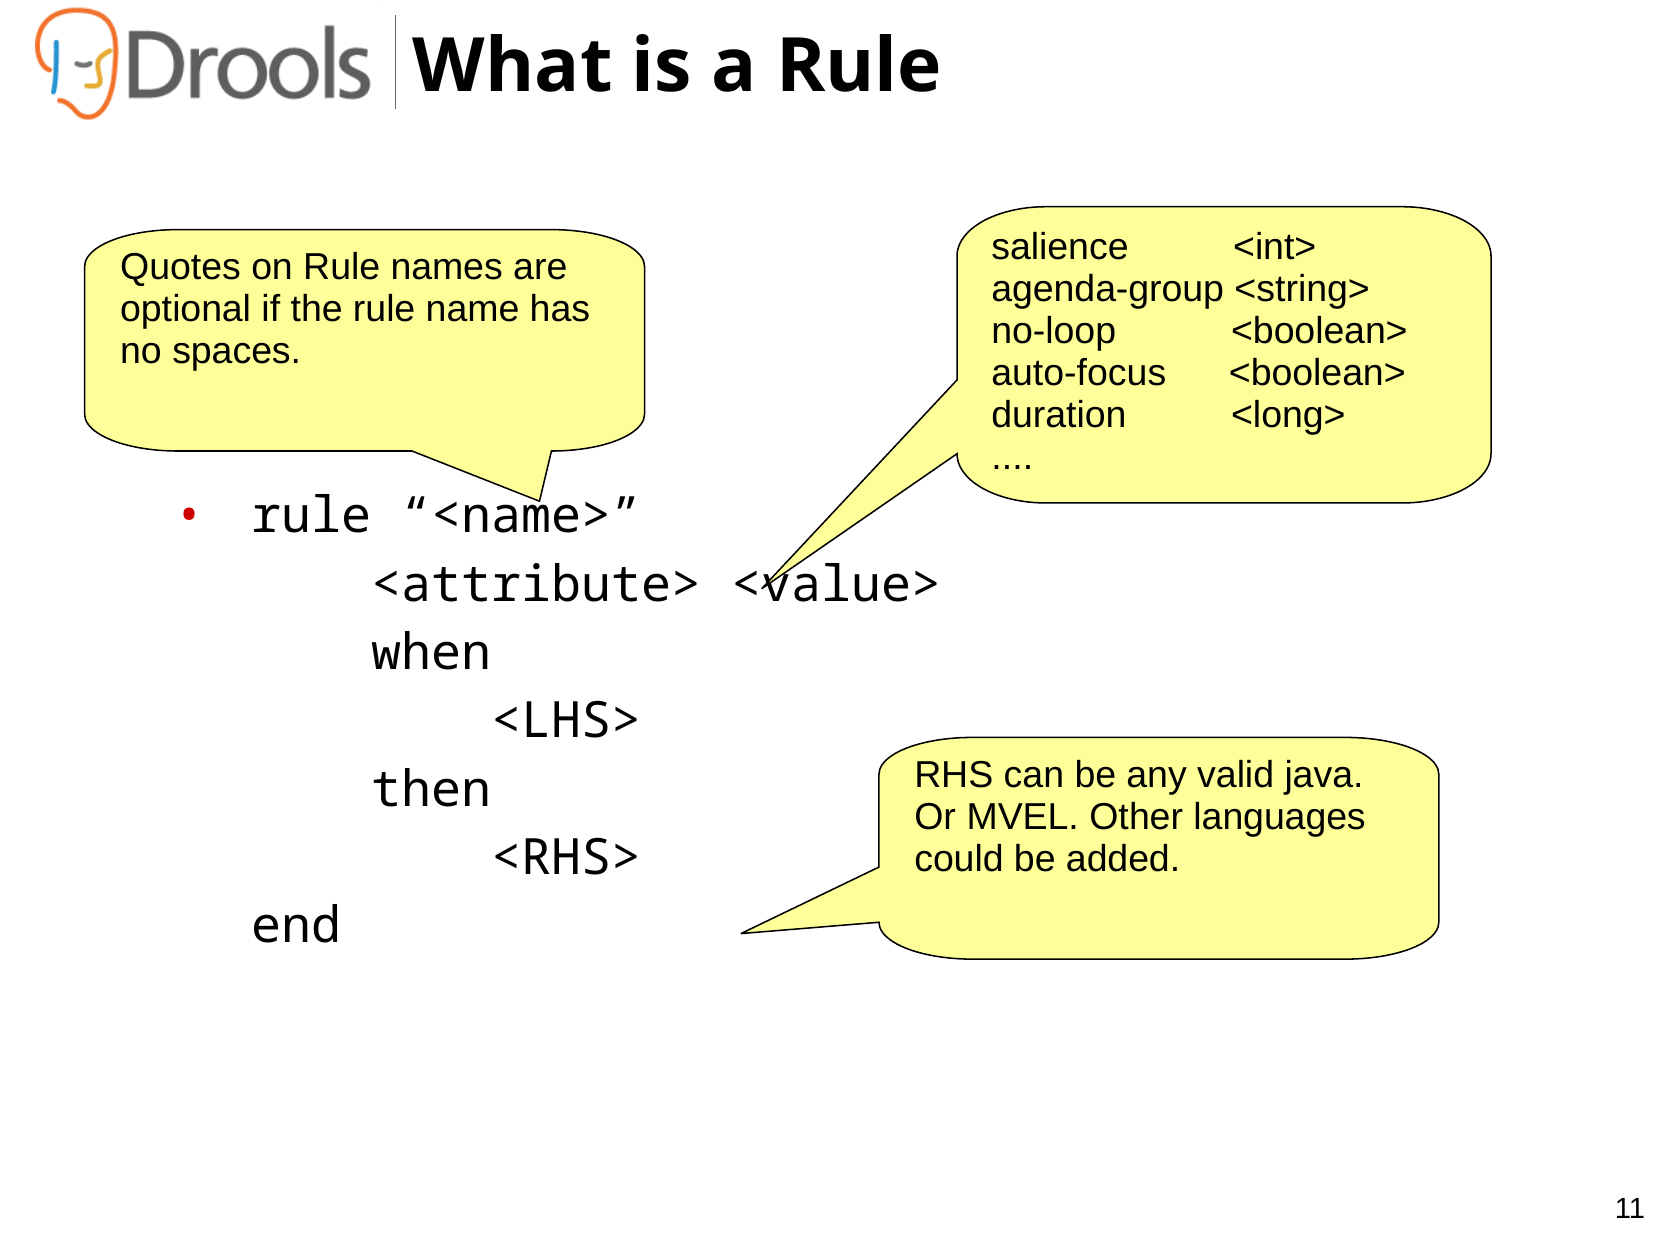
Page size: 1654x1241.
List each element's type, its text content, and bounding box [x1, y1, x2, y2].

list rule “<name>” <attribute> <value> when <LHS> then <RHS> end [159, 471, 1607, 1084]
text_box RHS can be any valid java. Or MVEL. Other languages could be added. [741, 737, 1439, 960]
picture [29, 0, 384, 126]
text_box Quotes on Rule names are optional if the rule name has no spaces. [84, 229, 645, 502]
text_box salience <int> agenda-group <string> no-loop <boolean> auto-focus <boolean> duration <long> .... [761, 206, 1492, 589]
title What is a Rule [398, 0, 1628, 122]
